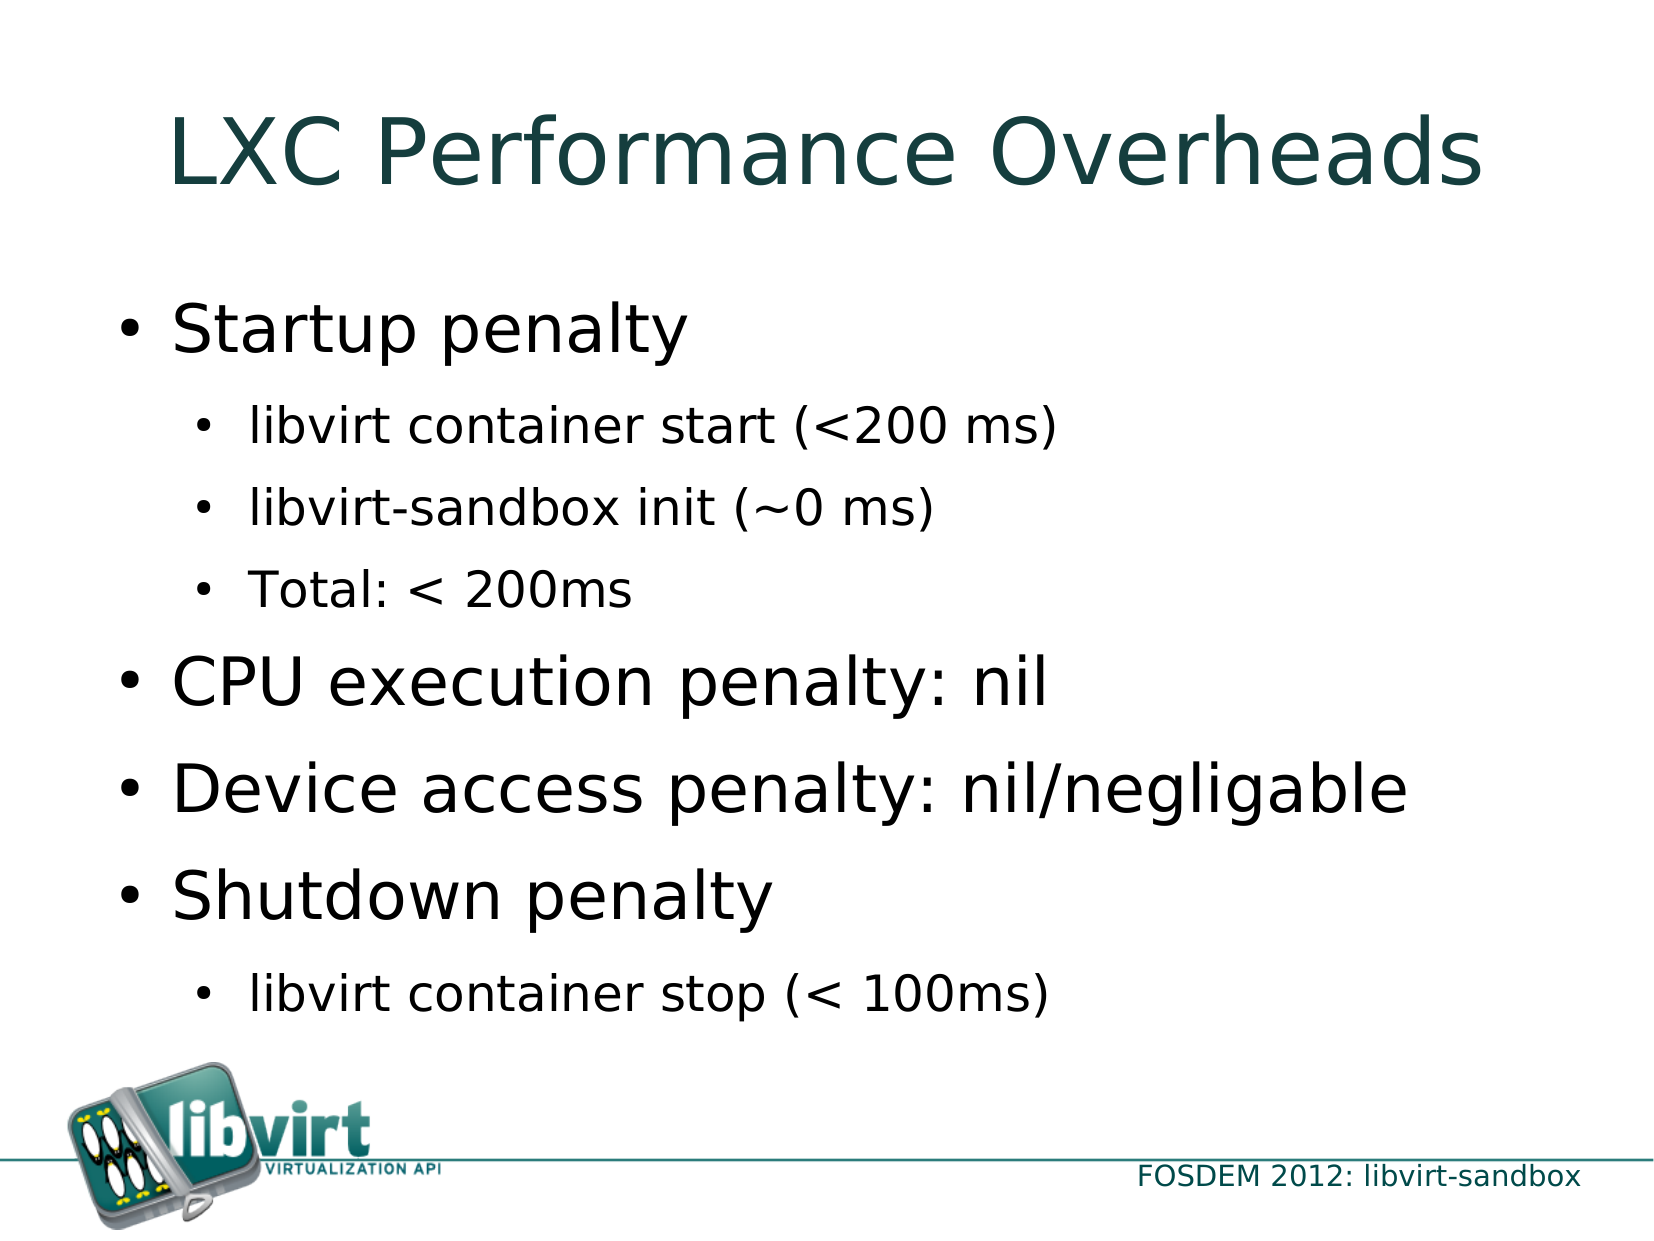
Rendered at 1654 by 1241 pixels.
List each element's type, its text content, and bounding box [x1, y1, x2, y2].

text_box FOSDEM 2012: libvirt-sandbox [1122, 1151, 1654, 1211]
title LXC Performance Overheads [82, 49, 1571, 257]
list Startup penalty libvirt container start (<200 ms) libvirt-sandbox init (~0 ms) Total: < 200ms CPU execution penalty: nil Device access penalty: nil/negligable Shutdown penalty libvirt container stop (< 100ms) [82, 290, 1571, 1062]
picture [0, 1062, 1654, 1230]
